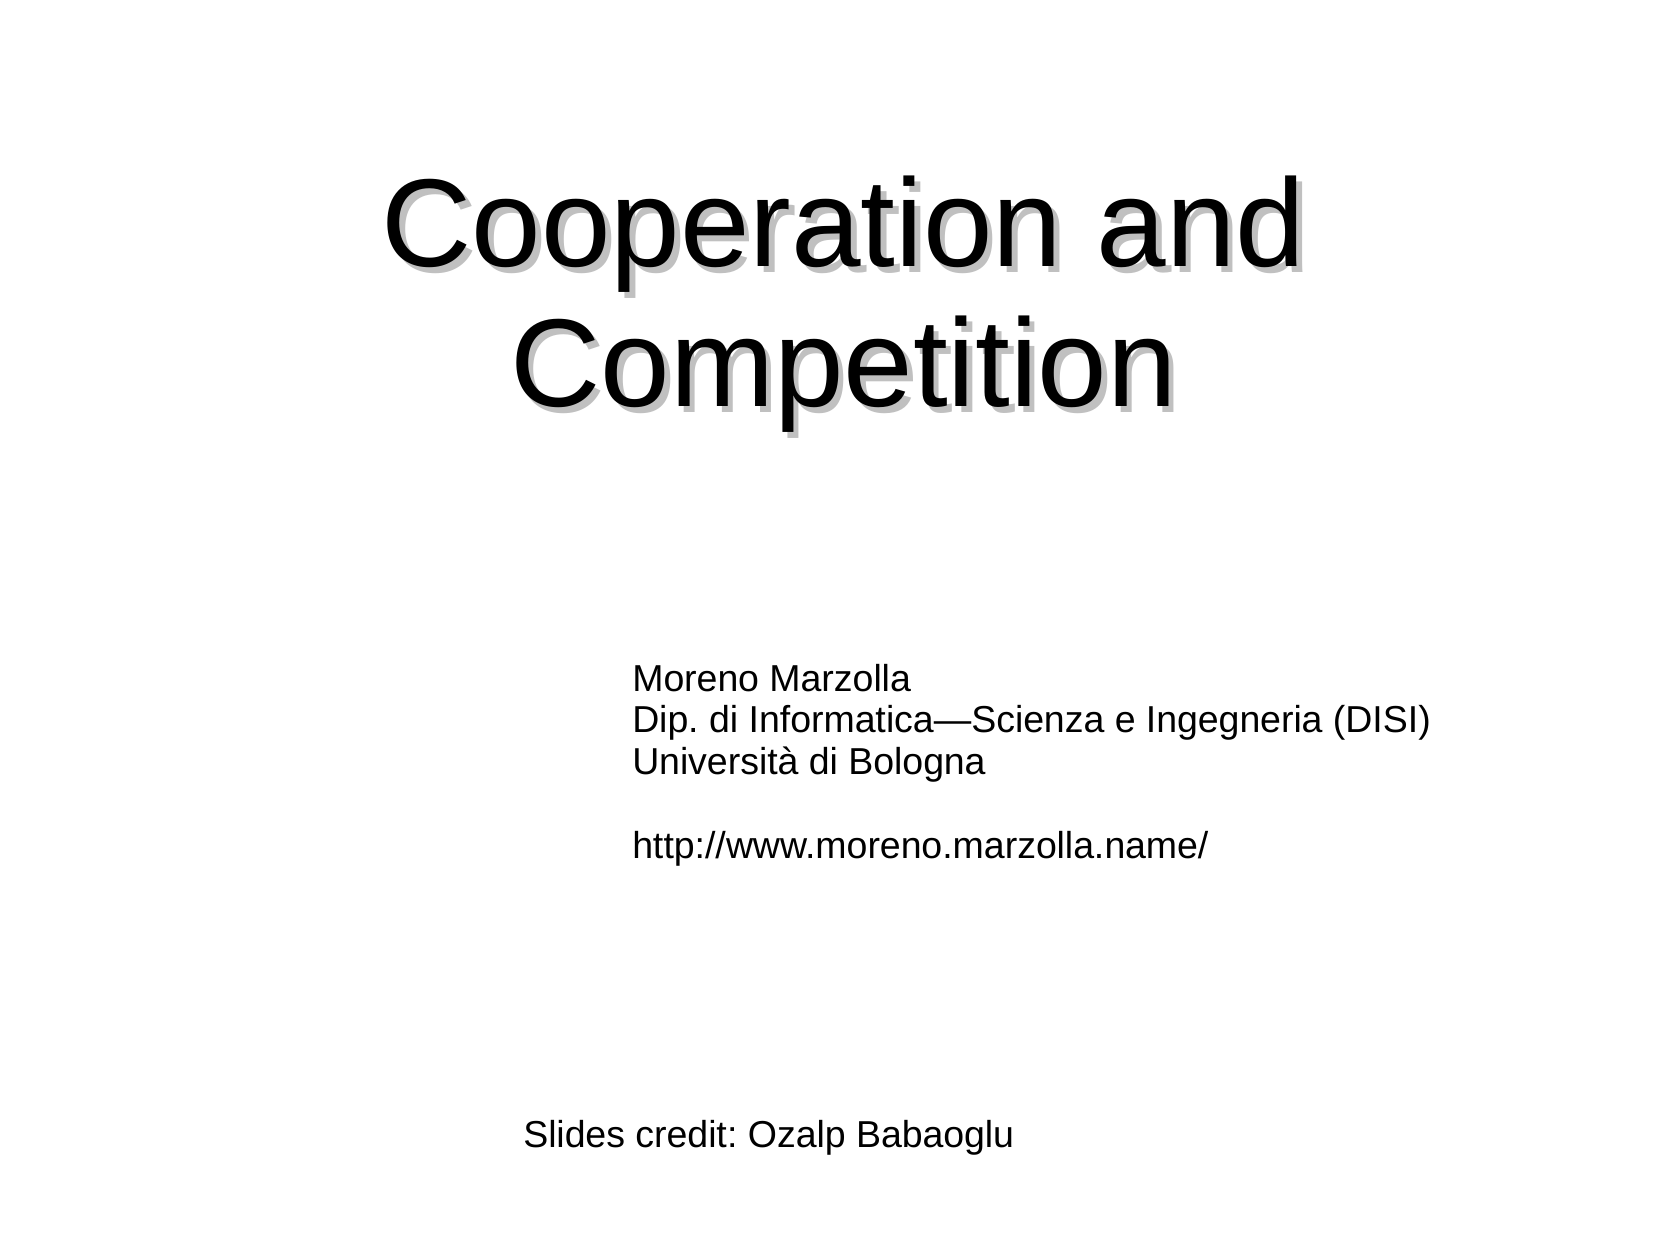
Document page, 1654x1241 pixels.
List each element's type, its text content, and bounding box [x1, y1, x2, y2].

text_box Cooperation and Competition [75, 146, 1613, 441]
text_box Slides credit: Ozalp Babaoglu [487, 1105, 1051, 1163]
text_box Moreno Marzolla Dip. di Informatica—Scienza e Ingegneria (DISI) Università di Bologna http://www.moreno.marzolla.name/ [617, 649, 1447, 1003]
